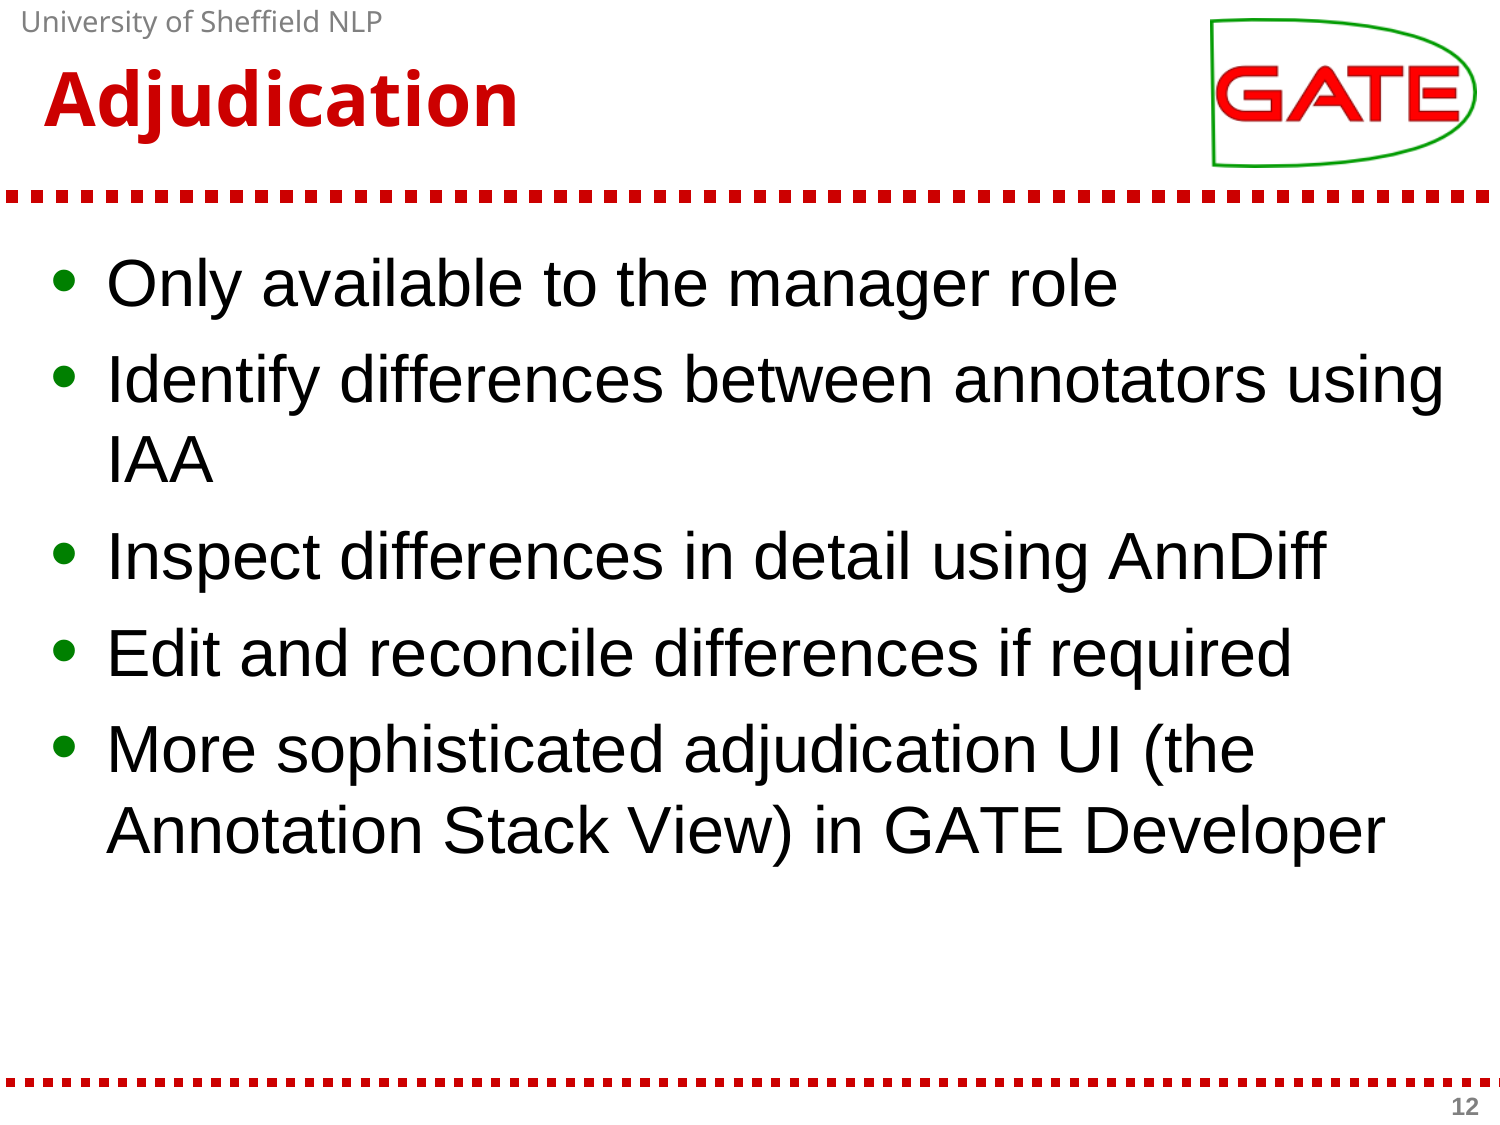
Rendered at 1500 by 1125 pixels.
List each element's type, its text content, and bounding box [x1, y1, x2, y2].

text_box <number> [1144, 1082, 1495, 1125]
list Only available to the manager role Identify differences between annotators using IAA Inspect differences in detail using AnnDiff Edit and reconcile differences if required More sophisticated adjudication UI (the Annotation Stack View) in GATE Developer [35, 231, 1465, 1059]
title Adjudication [29, 42, 1188, 149]
picture [1210, 18, 1477, 168]
